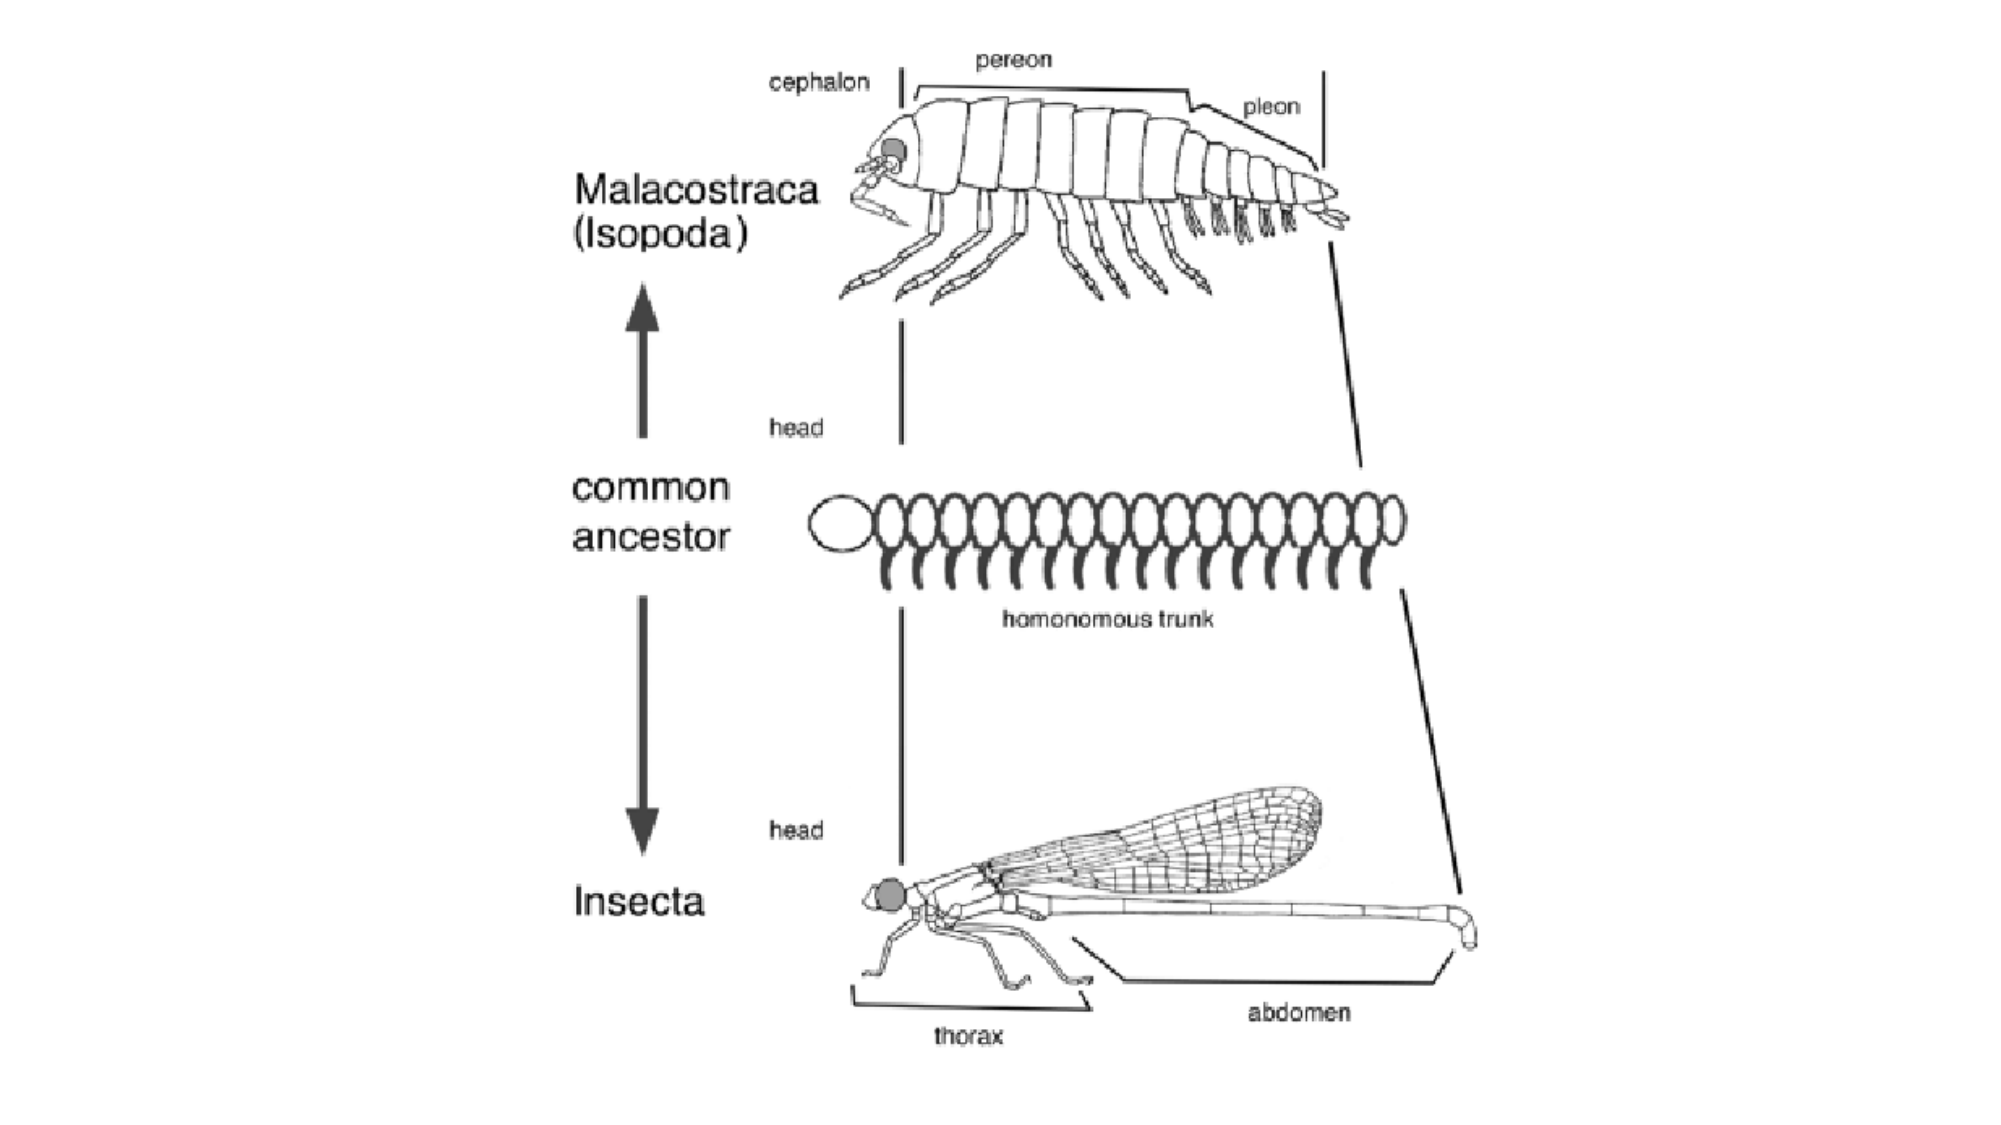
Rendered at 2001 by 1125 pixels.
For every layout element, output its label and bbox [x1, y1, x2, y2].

picture [413, 48, 1630, 1114]
